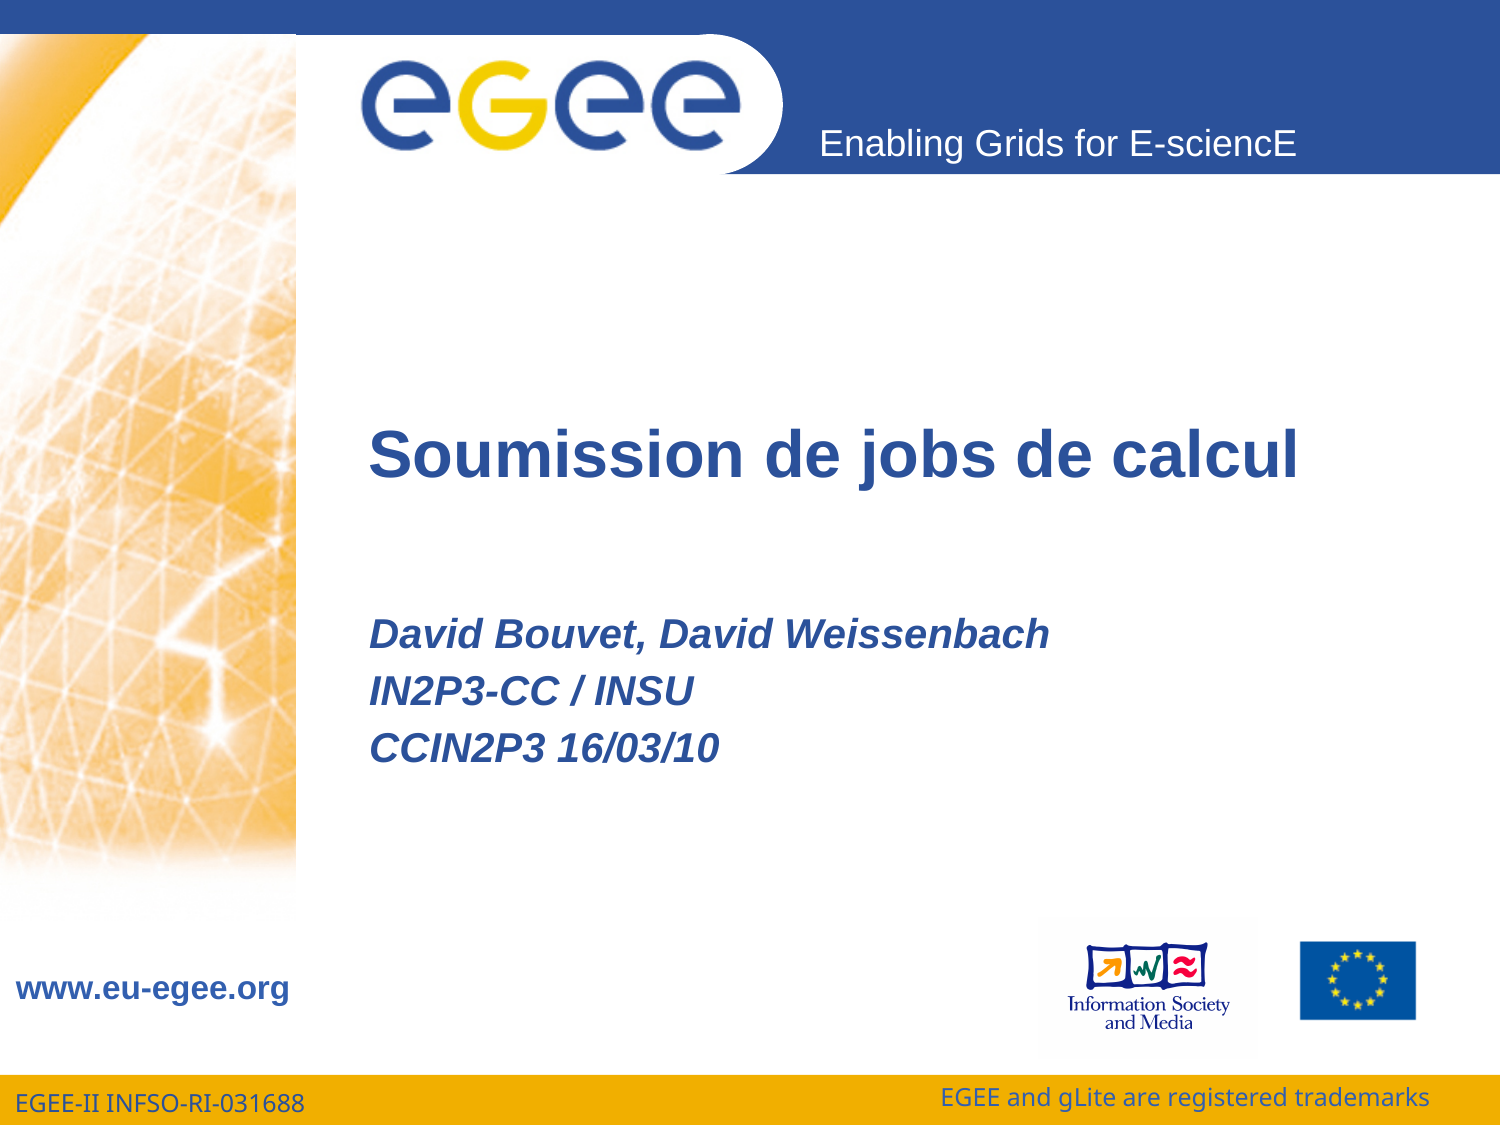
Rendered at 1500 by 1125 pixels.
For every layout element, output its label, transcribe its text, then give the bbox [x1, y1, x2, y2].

picture [0, 34, 296, 921]
picture [1291, 934, 1424, 1028]
picture [355, 56, 748, 154]
subtitle David Bouvet, David Weissenbach IN2P3-CC / INSU CCIN2P3 16/03/10 [354, 603, 1424, 833]
title Soumission de jobs de calcul [353, 409, 1423, 586]
picture [1038, 917, 1258, 1059]
